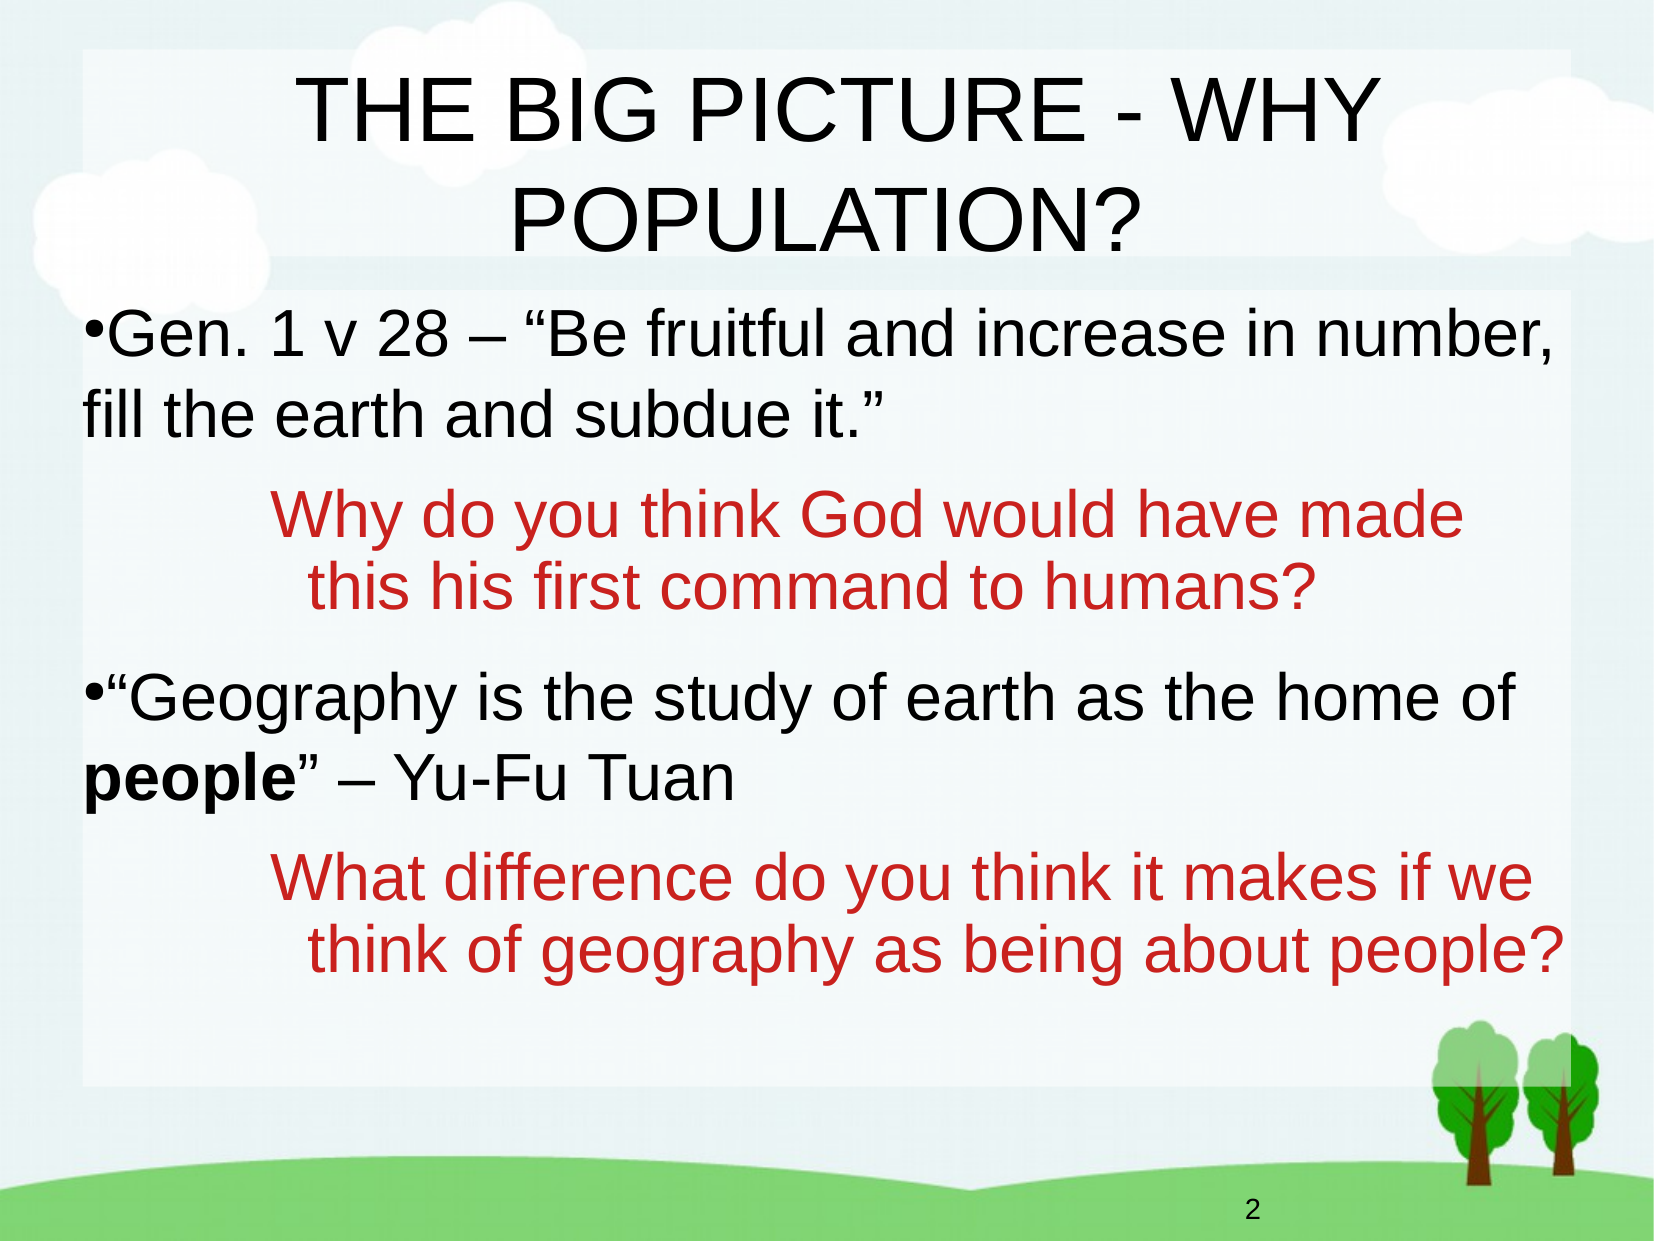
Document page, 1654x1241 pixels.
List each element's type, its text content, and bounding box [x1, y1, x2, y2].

title THE BIG PICTURE - WHY POPULATION? [82, 49, 1571, 257]
list Gen. 1 v 28 – “Be fruitful and increase in number, fill the earth and subdue it.” Why do you think God would have made this his first command to humans? “Geography is the study of earth as the home of people” – Yu-Fu Tuan What difference do you think it makes if we think of geography as being about people? [82, 290, 1571, 1087]
text_box [1244, 1190, 1630, 1241]
